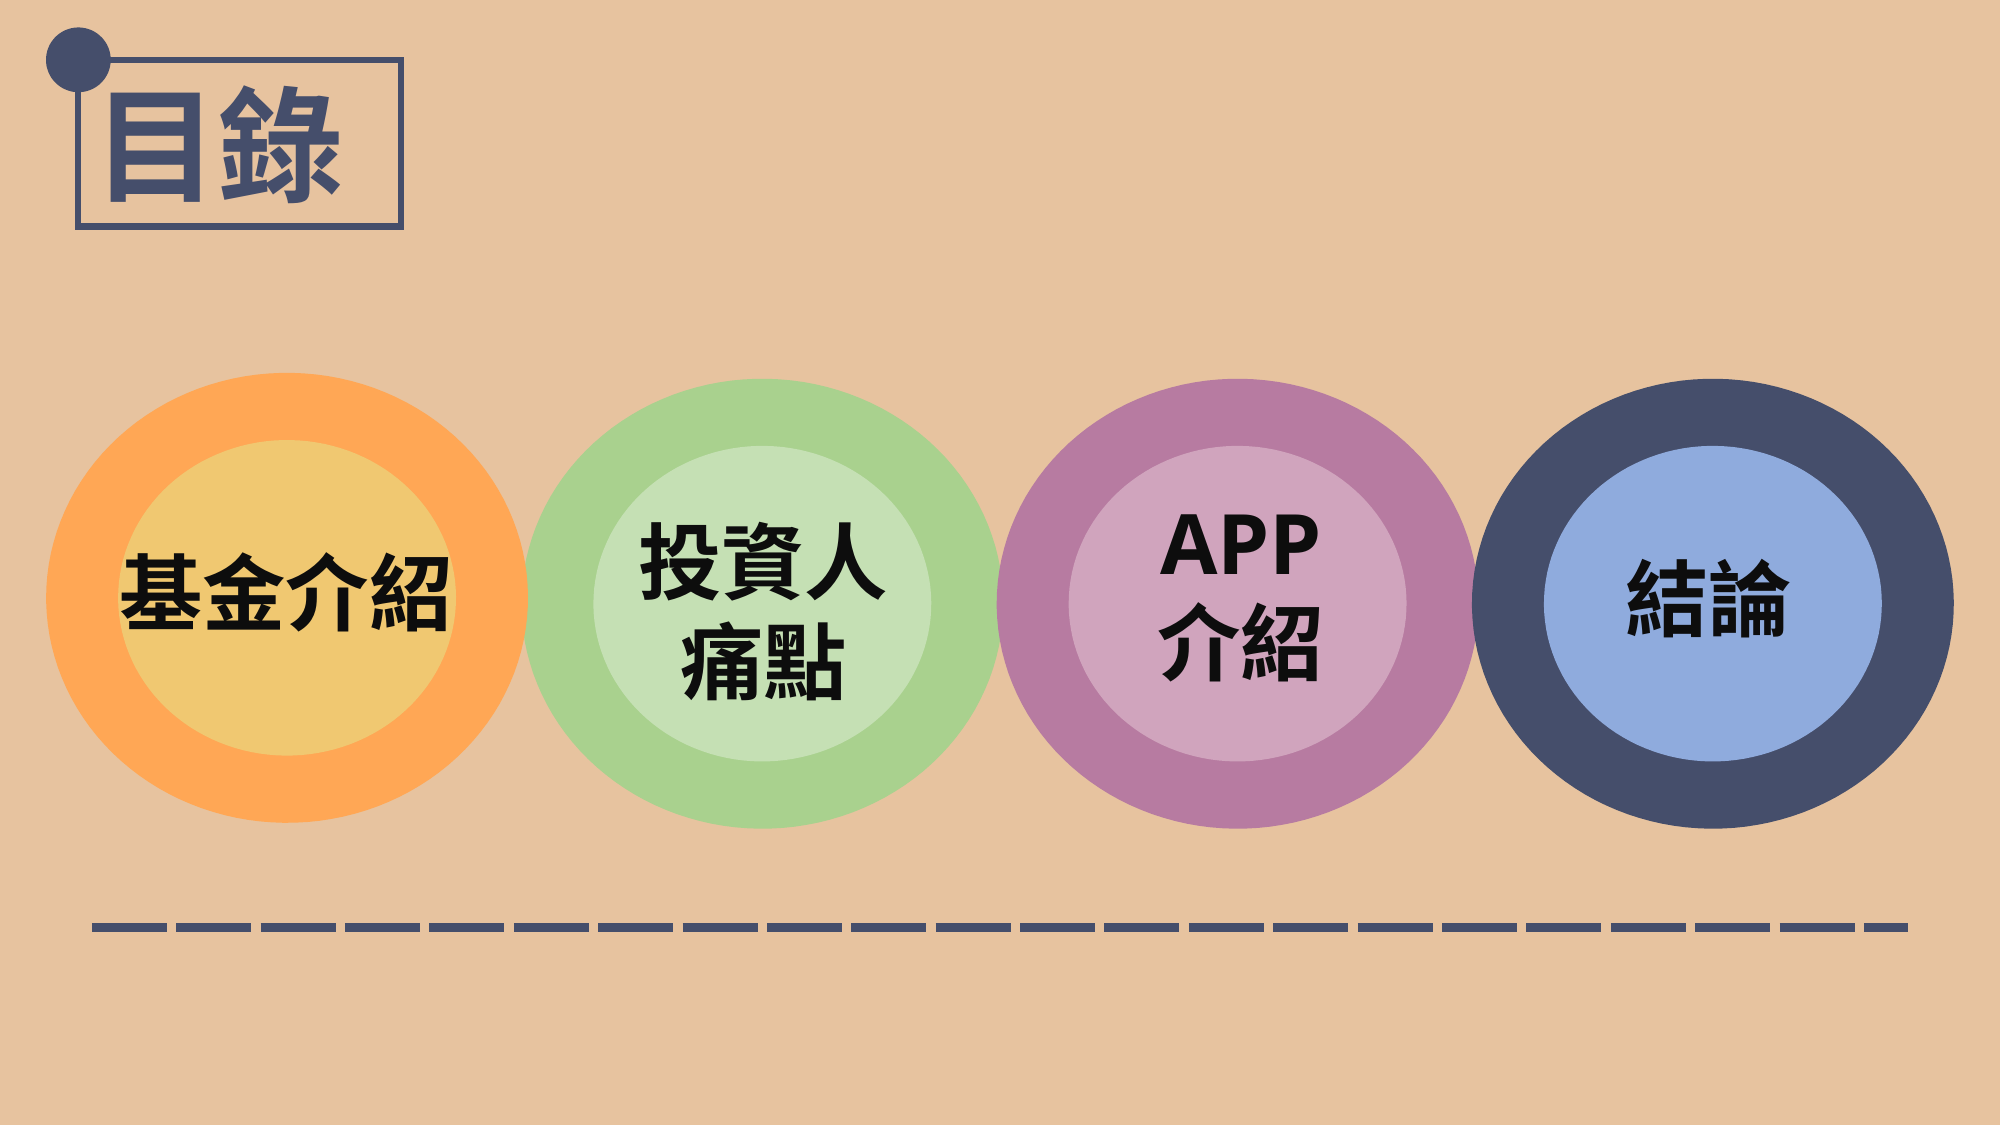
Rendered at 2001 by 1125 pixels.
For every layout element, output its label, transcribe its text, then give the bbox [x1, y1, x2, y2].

text_box [46, 372, 1954, 829]
text_box APP 介紹 [1071, 483, 1410, 701]
text_box 基金介紹 [104, 533, 469, 650]
text_box [46, 27, 111, 93]
text_box 結論 [1610, 539, 1815, 656]
text_box 目錄 [78, 59, 401, 227]
text_box 投資人 痛點 [581, 502, 946, 720]
